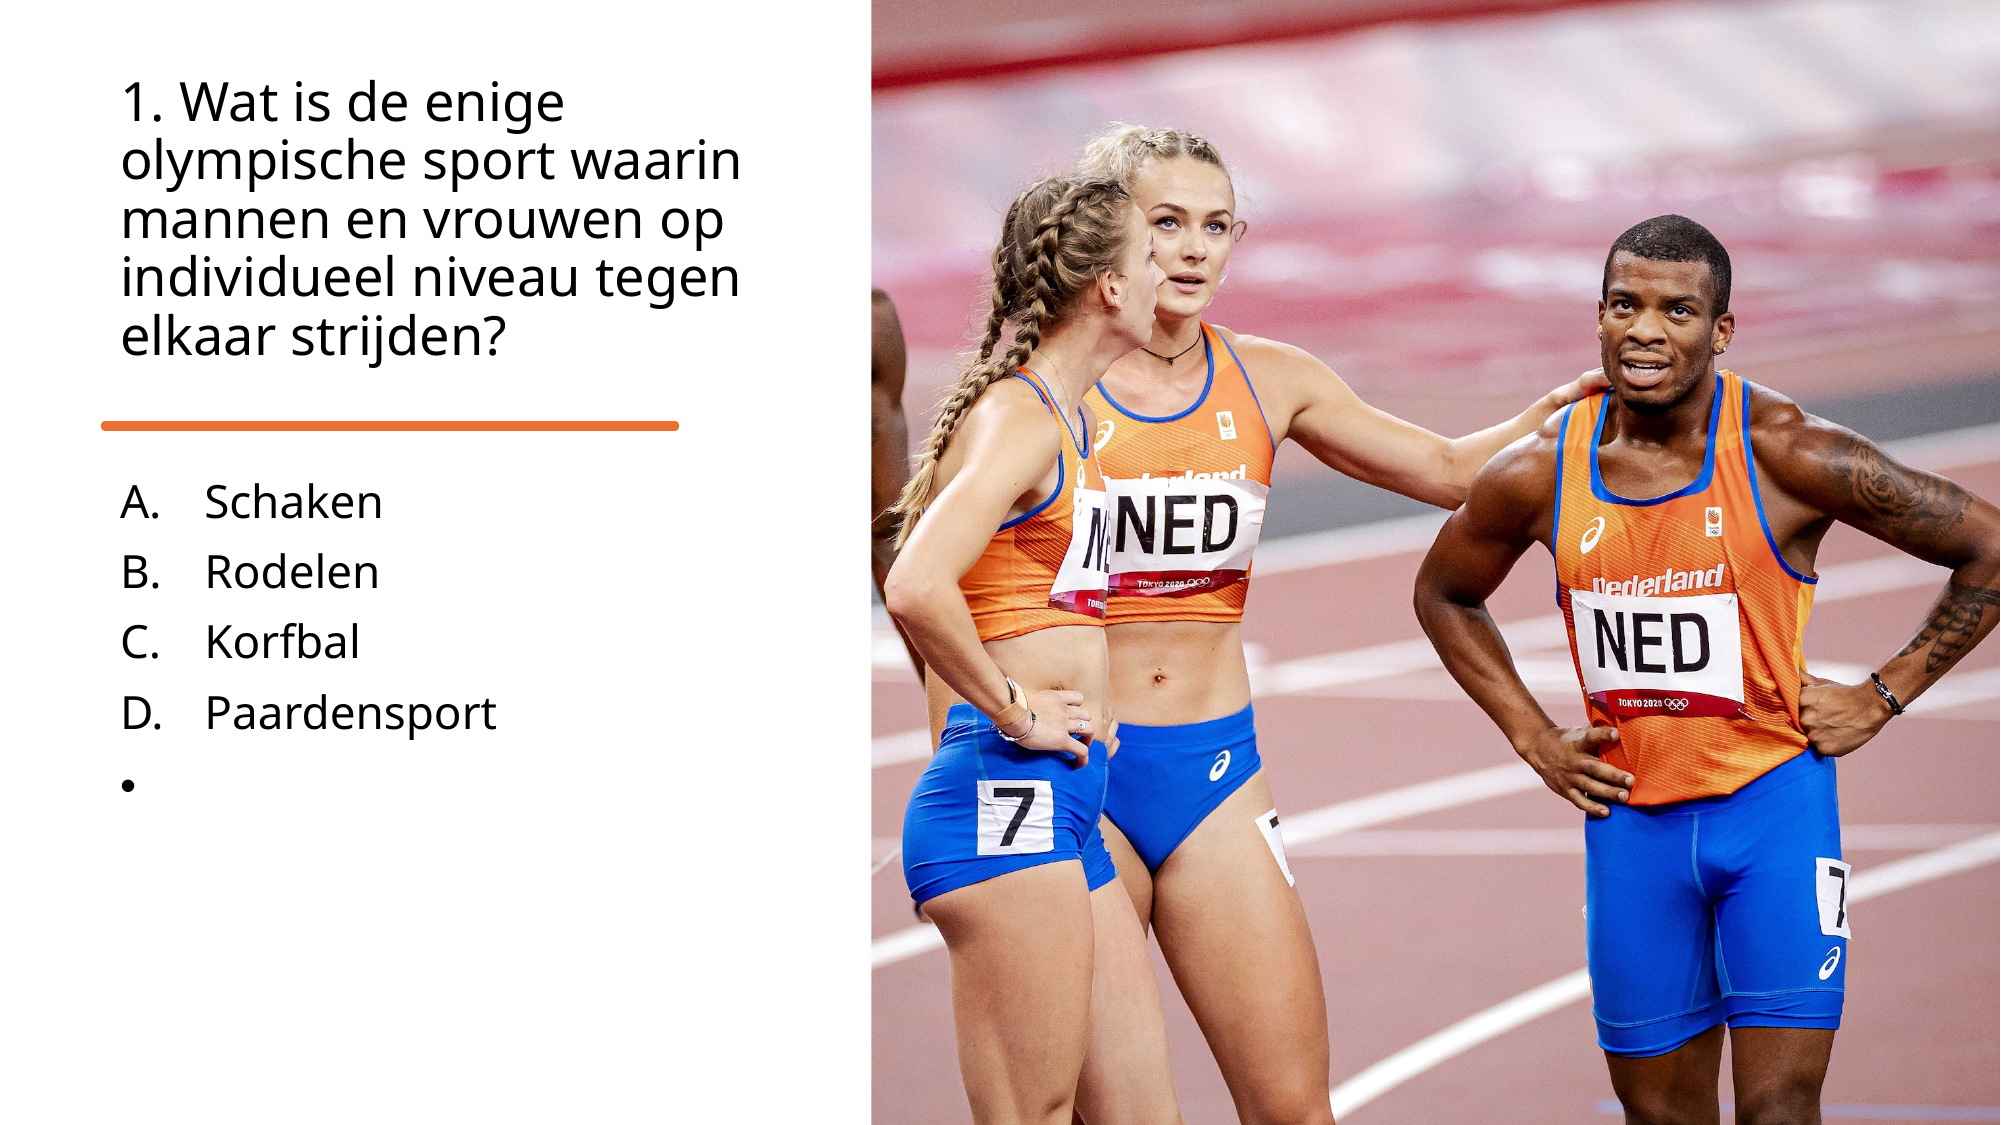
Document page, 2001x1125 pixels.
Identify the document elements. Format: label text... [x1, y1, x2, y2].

title 1. Wat is de enige olympische sport waarin mannen en vrouwen op individueel niveau tegen elkaar strijden? [105, 53, 822, 375]
text_box [0, 0, 871, 1125]
list Schaken Rodelen Korfbal Paardensport [105, 471, 802, 1016]
picture [871, 0, 2000, 1125]
